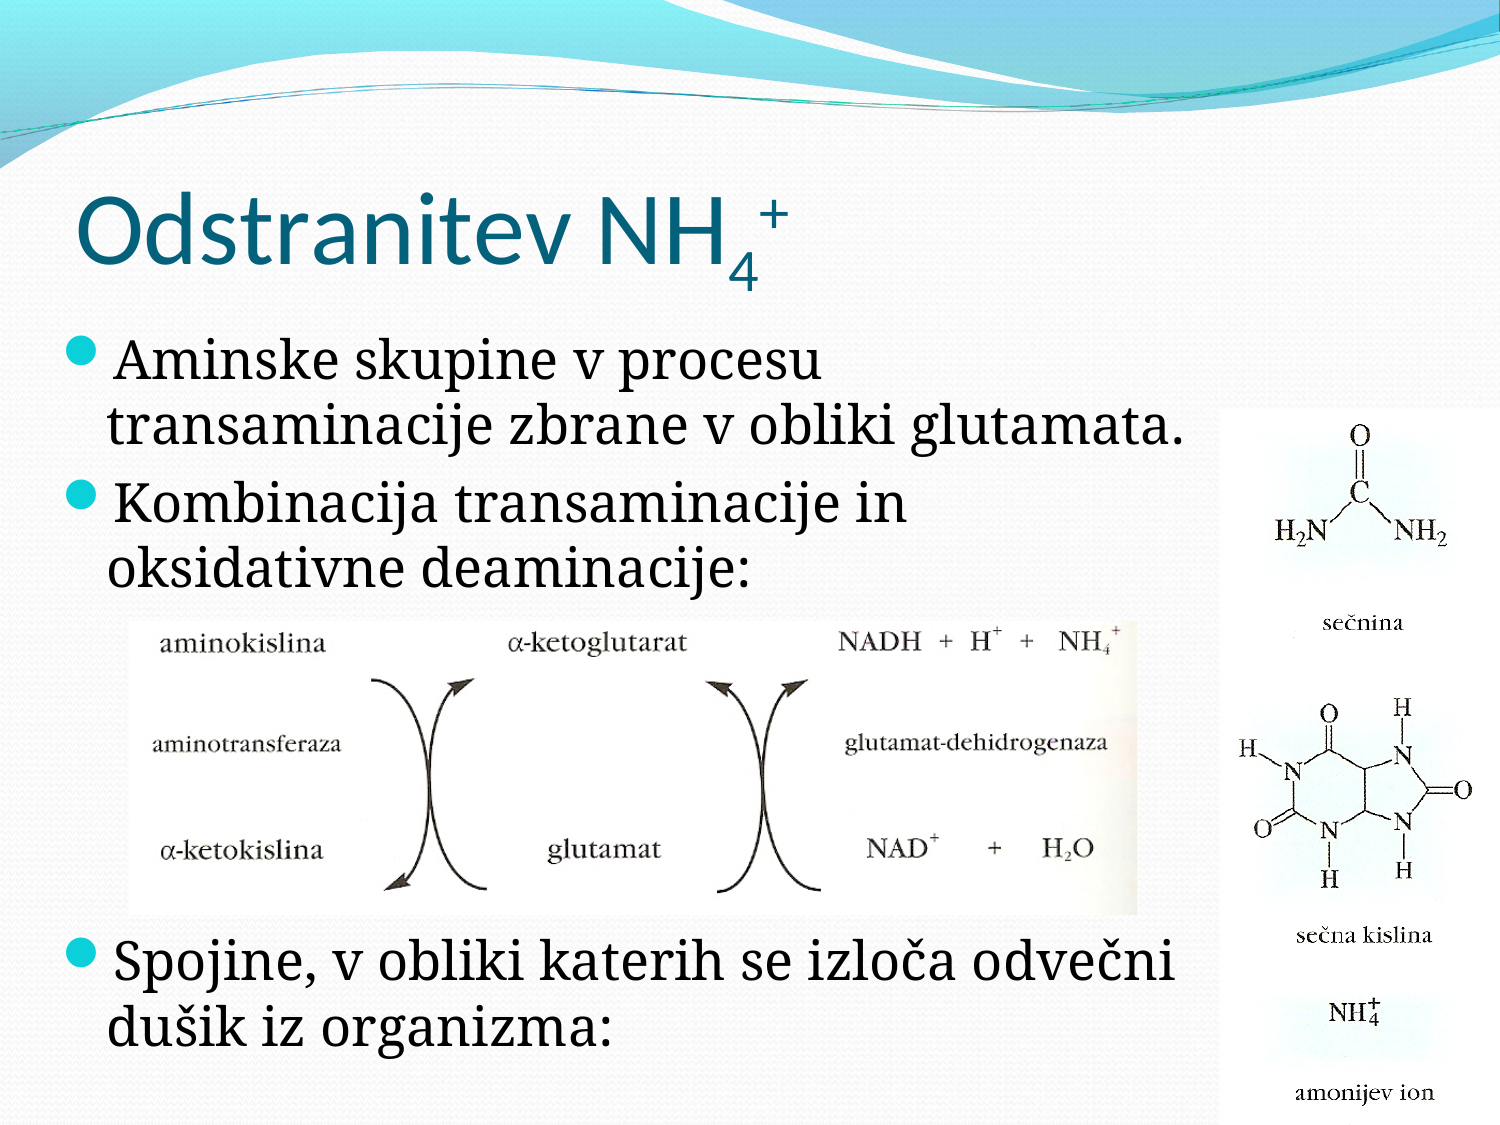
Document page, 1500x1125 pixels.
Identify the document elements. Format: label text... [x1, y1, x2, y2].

list Aminske skupine v procesu transaminacije zbrane v obliki glutamata. Kombinacija transaminacije in oksidativne deaminacije: Spojine, v obliki katerih se izloča odvečni dušik iz organizma: [46, 317, 1231, 1125]
picture [128, 621, 1138, 915]
picture [0, 0, 1500, 1125]
title Odstranitev NH4+ [75, 115, 1426, 304]
